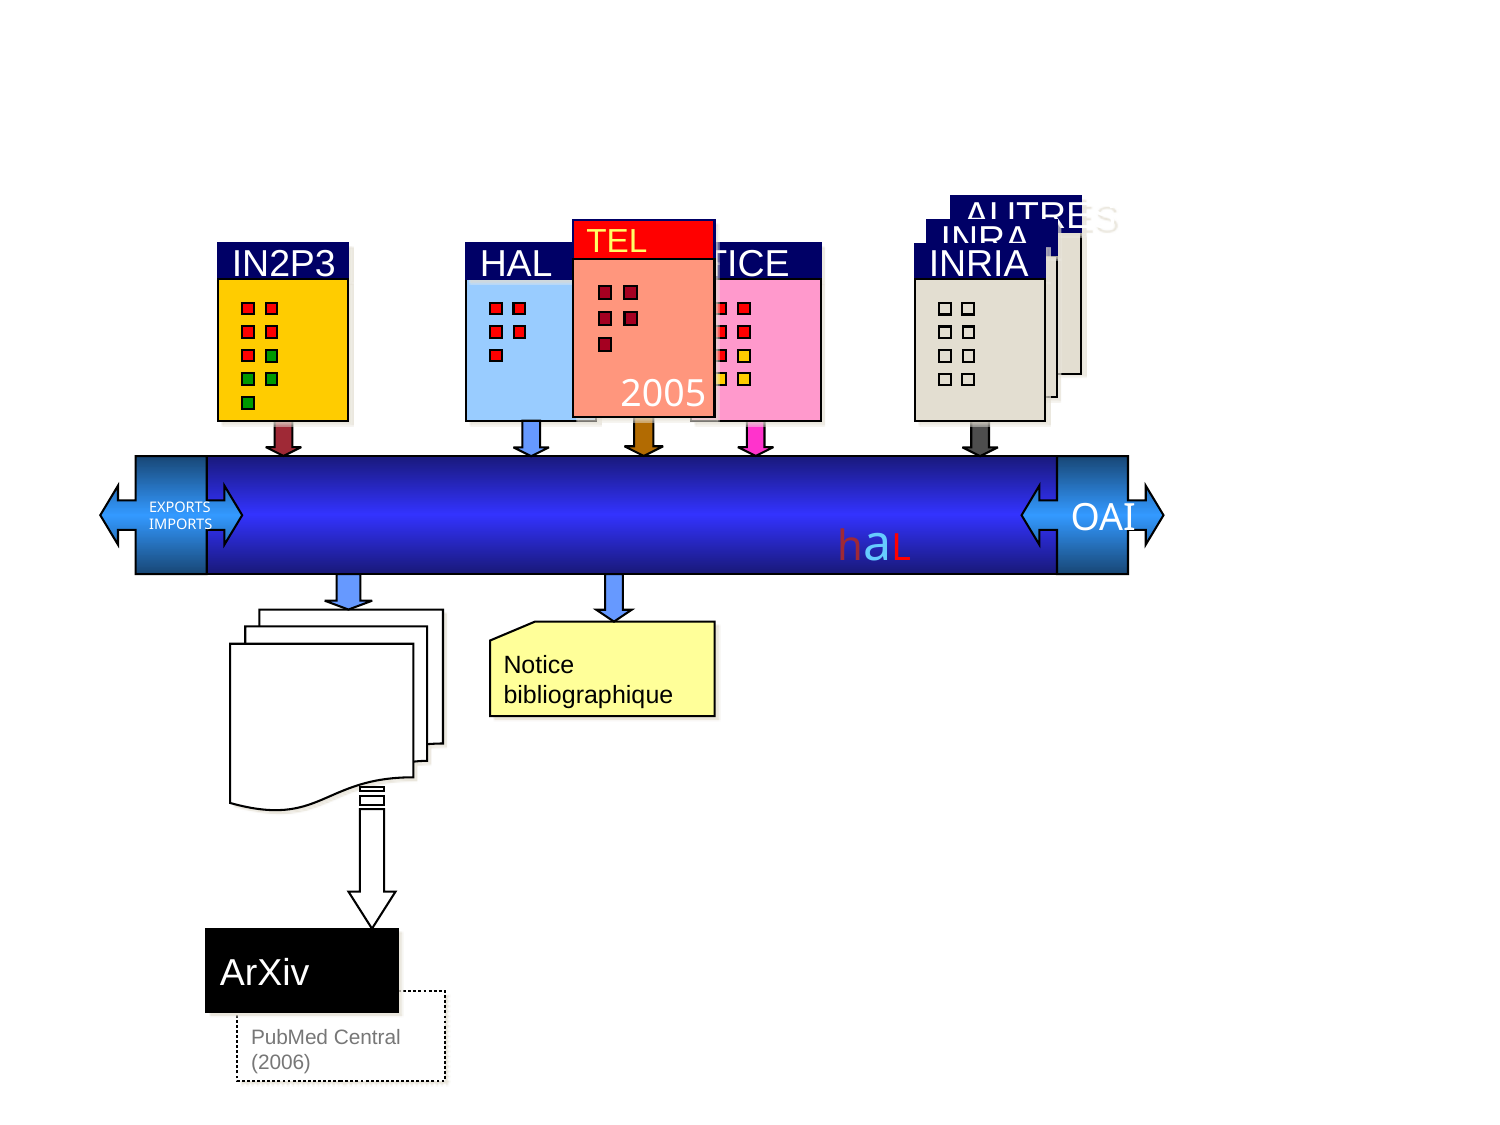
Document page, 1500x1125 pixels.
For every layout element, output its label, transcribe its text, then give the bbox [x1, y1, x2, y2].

text_box haL [824, 503, 925, 577]
text_box EXPORTS IMPORTS [100, 456, 243, 575]
text_box INRIA [915, 243, 1046, 279]
text_box [360, 787, 384, 791]
text_box 2005 [606, 361, 721, 421]
text_box AUTRES [950, 196, 1081, 232]
text_box Texte intégral [230, 609, 443, 811]
text_box INRA [985, 229, 999, 239]
text_box [207, 232, 1081, 622]
text_box TEL [572, 219, 715, 259]
text_box OAI [1021, 456, 1164, 575]
text_box INRA [927, 219, 1057, 256]
text_box [348, 809, 396, 928]
text_box HAL [466, 243, 572, 279]
text_box INRA [957, 231, 965, 243]
text_box Notice bibliographique [490, 621, 715, 717]
text_box [360, 796, 384, 805]
text_box INRA [1013, 229, 1022, 242]
text_box PubMed Central (2006) [237, 991, 445, 1082]
text_box IN2P3 [218, 243, 349, 278]
text_box TICE [715, 243, 821, 278]
text_box ArXiv [206, 928, 399, 1013]
text_box AUTRES [1046, 205, 1060, 215]
